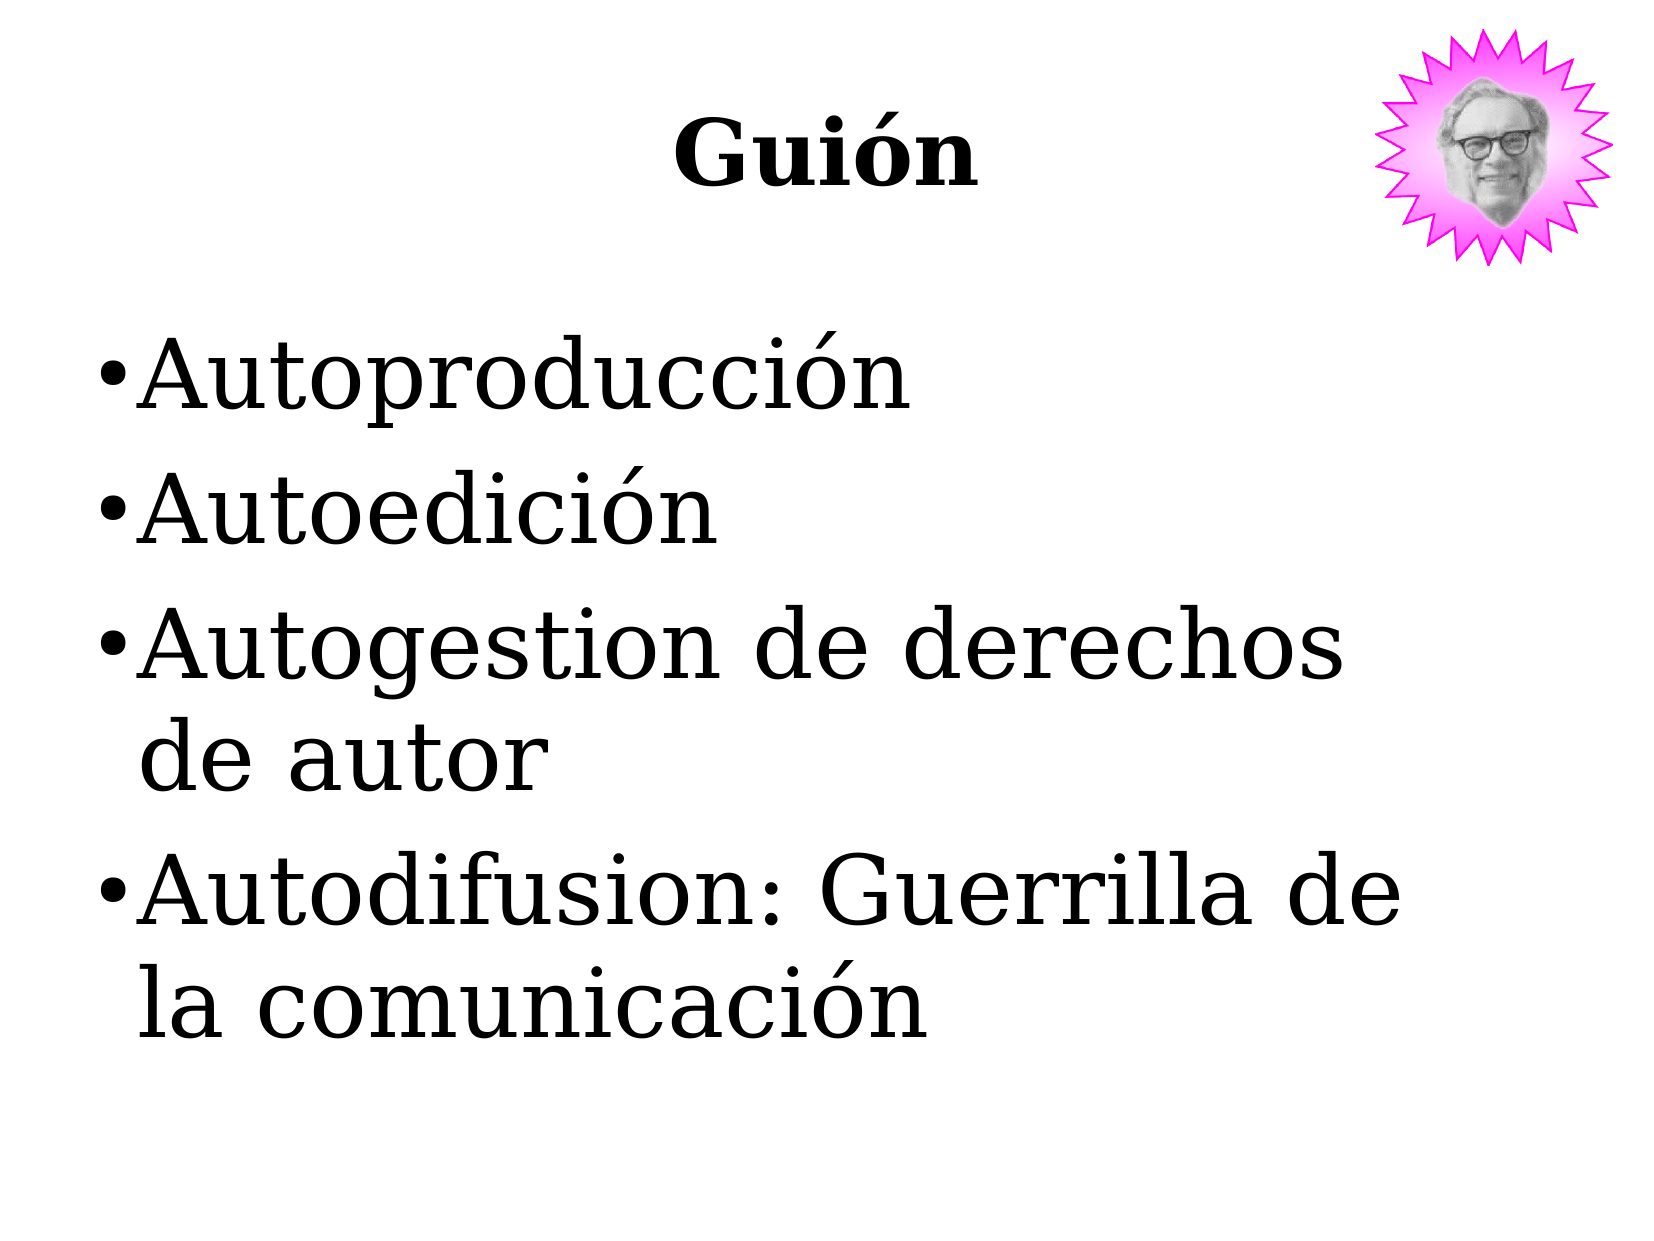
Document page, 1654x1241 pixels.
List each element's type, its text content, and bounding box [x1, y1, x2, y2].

title Guión [82, 49, 1375, 257]
picture [1375, 29, 1613, 266]
list Autoproducción Autoedición Autogestion de derechos de autor Autodifusion: Guerrilla de la comunicación [82, 319, 1477, 1063]
